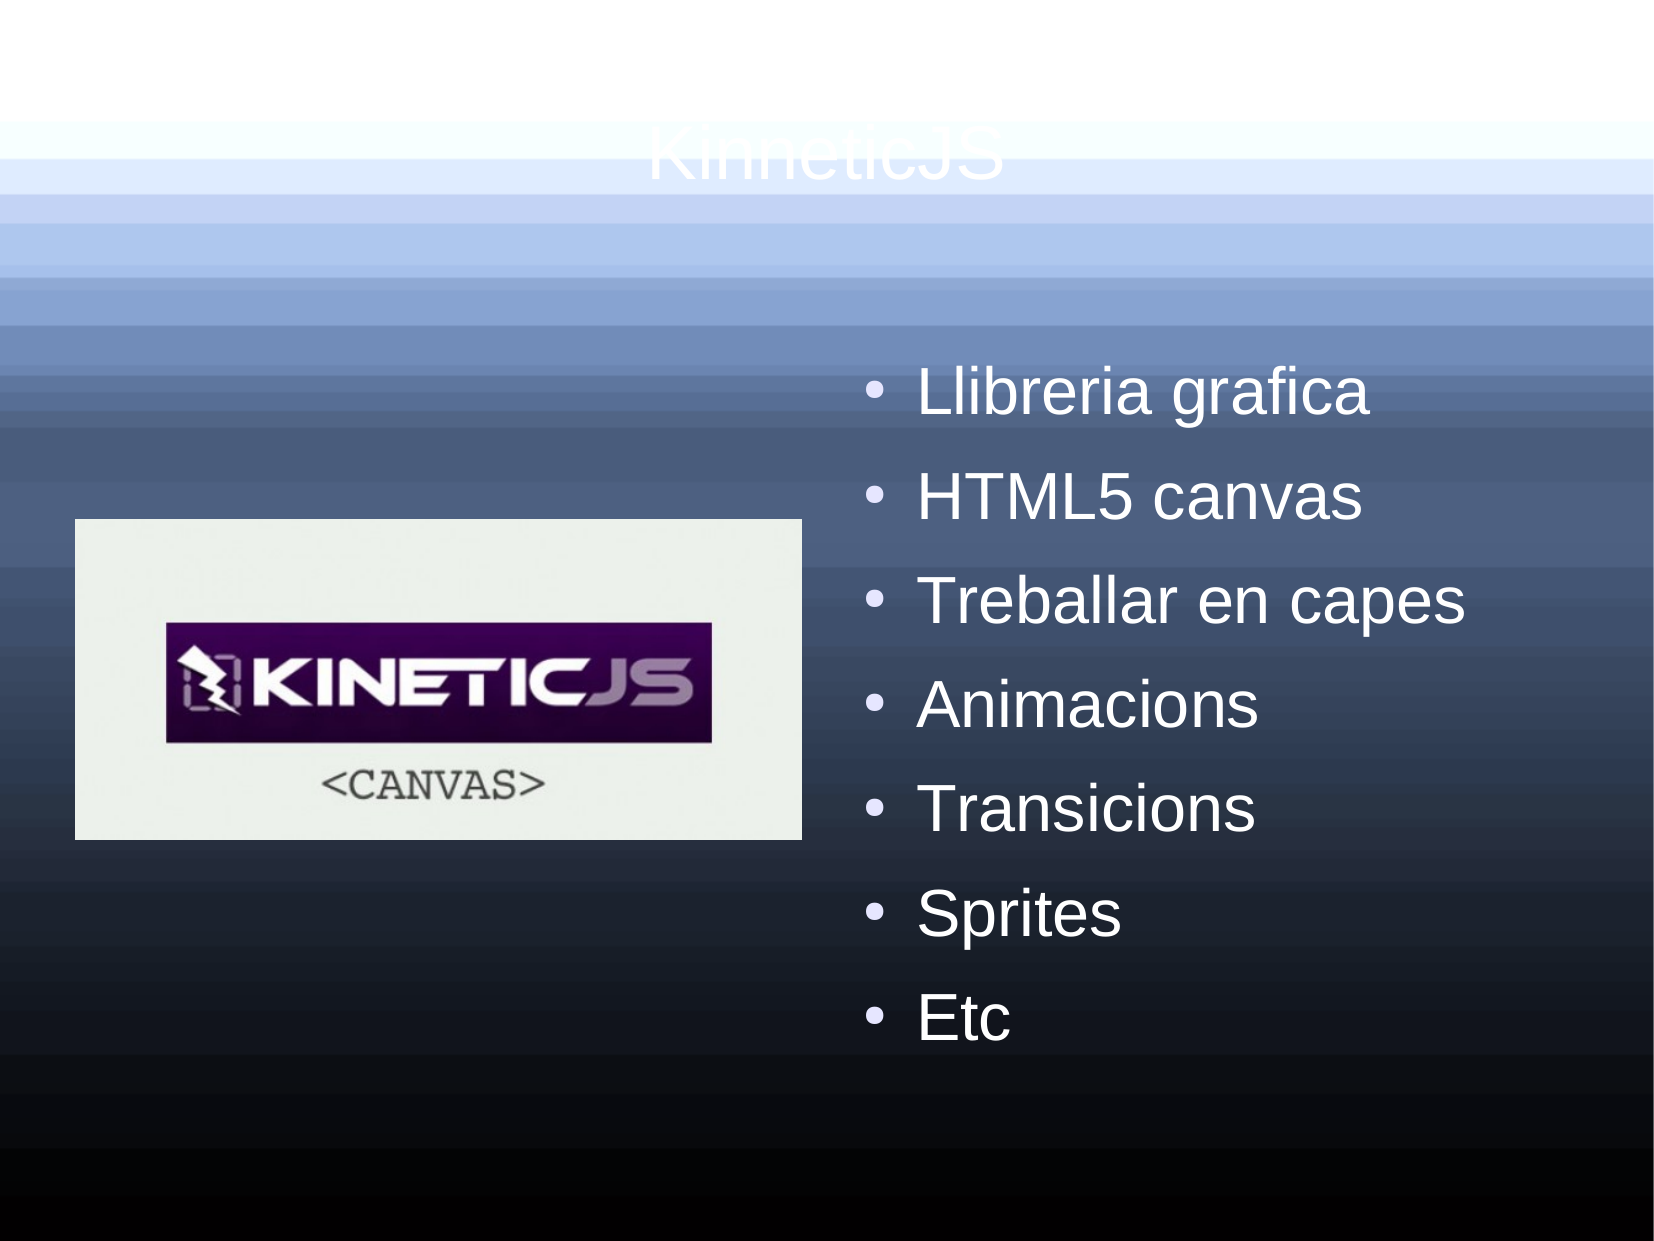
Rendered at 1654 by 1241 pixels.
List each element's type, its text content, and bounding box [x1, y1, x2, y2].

picture [0, 0, 1654, 1241]
list Llibreria grafica HTML5 canvas Treballar en capes Animacions Transicions Sprites Etc [845, 354, 1572, 1055]
title KinneticJS [82, 49, 1571, 257]
